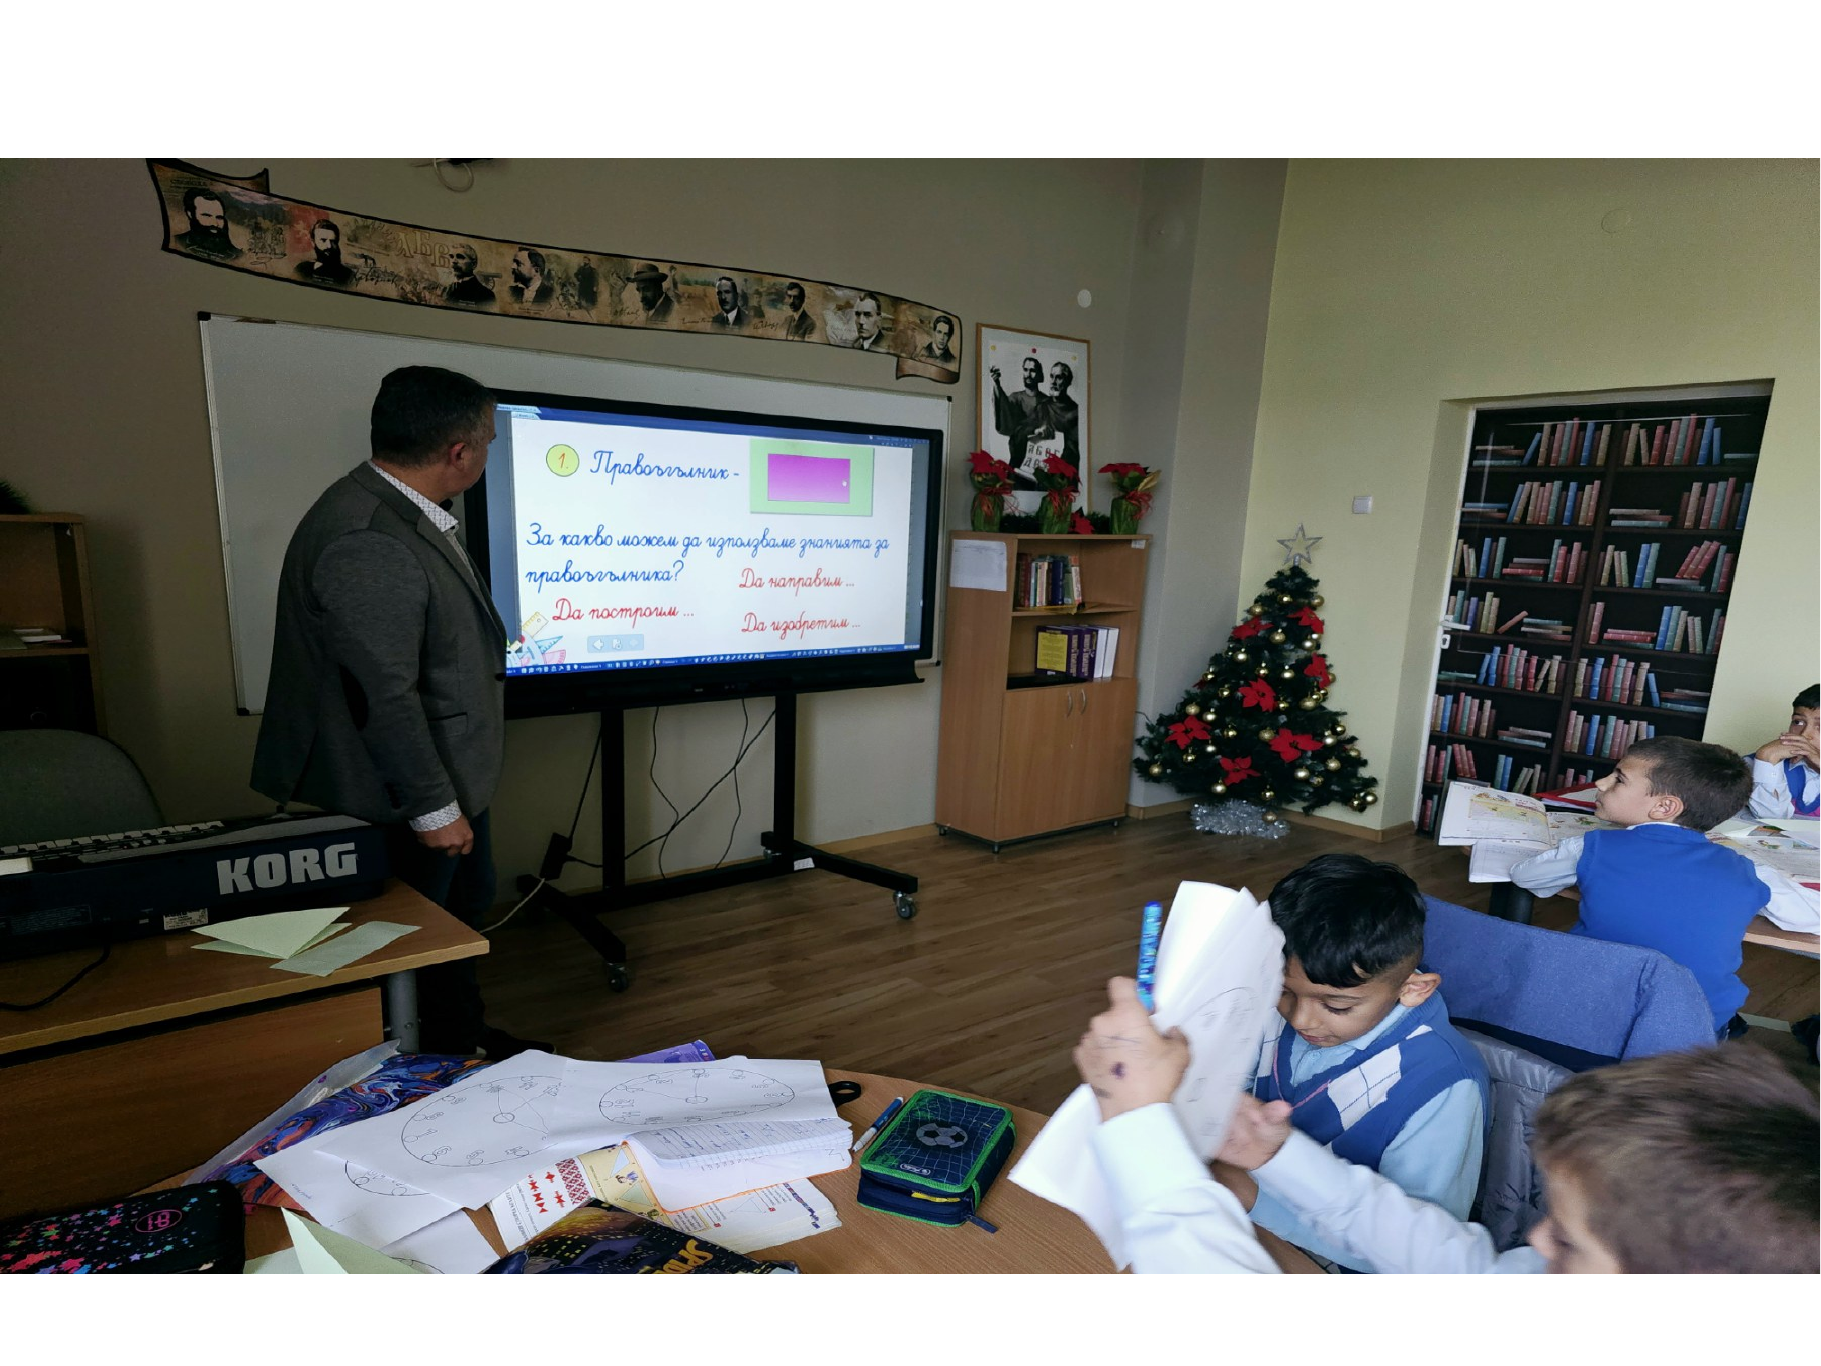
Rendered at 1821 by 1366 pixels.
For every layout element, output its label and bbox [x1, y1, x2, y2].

picture [0, 158, 1821, 1274]
